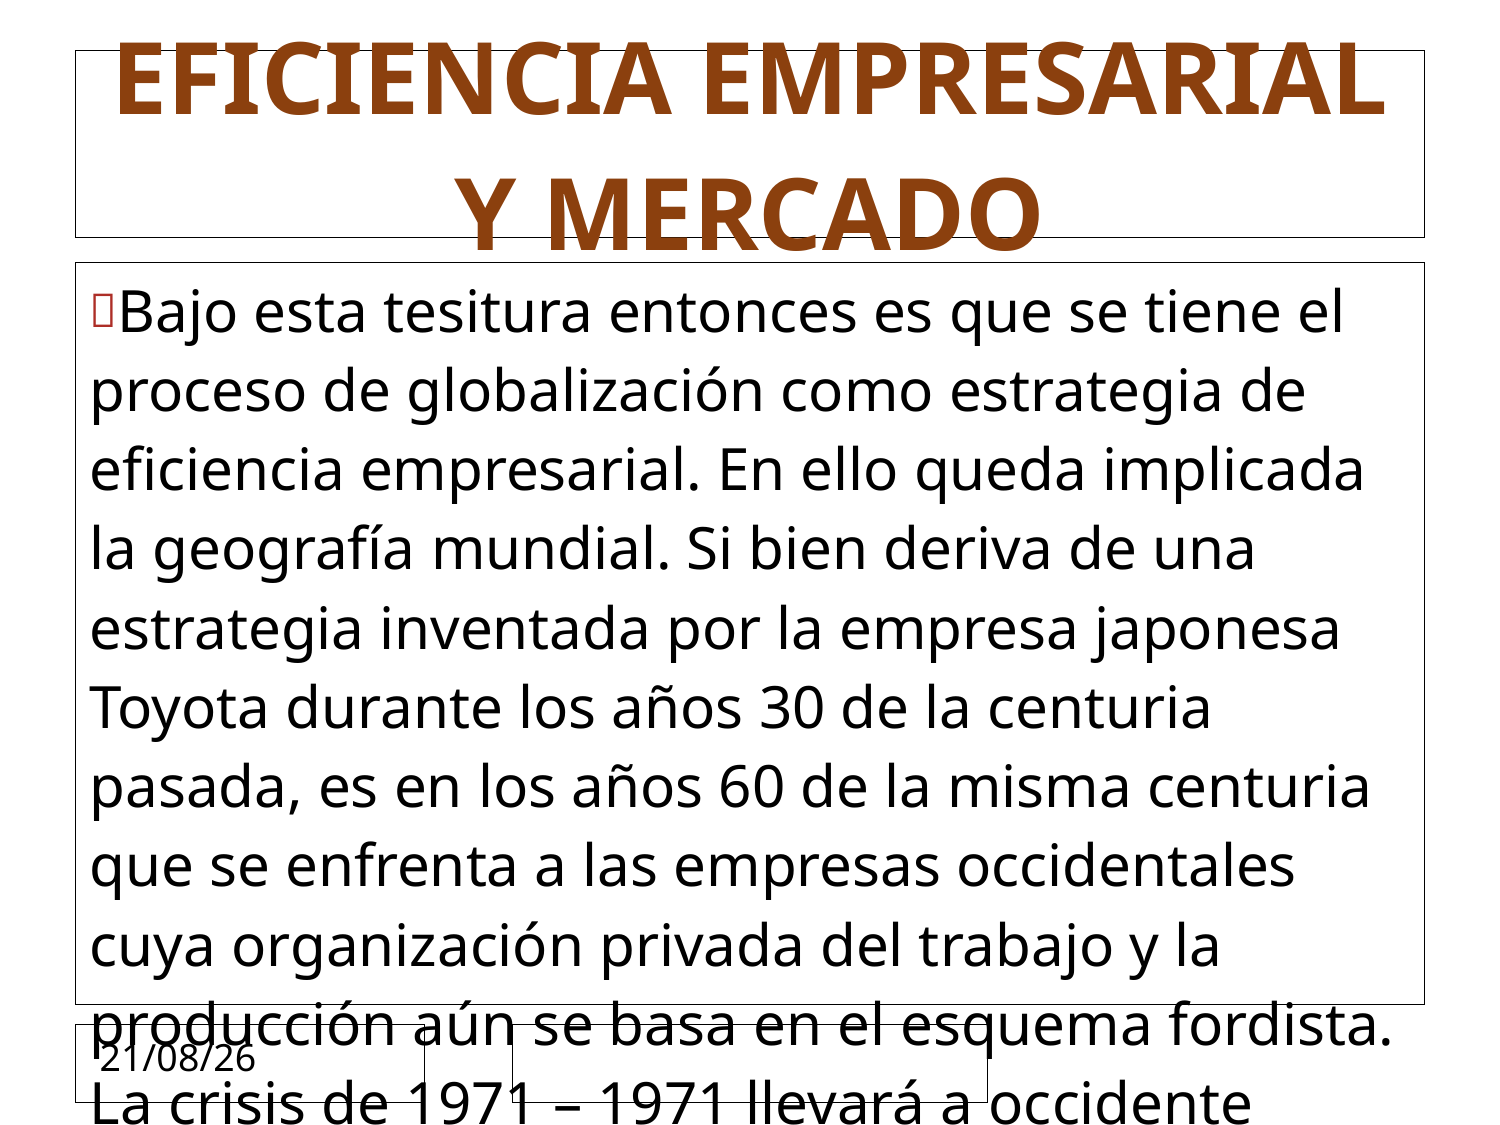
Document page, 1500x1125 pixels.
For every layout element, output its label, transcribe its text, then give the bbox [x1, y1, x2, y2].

list Bajo esta tesitura entonces es que se tiene el proceso de globalización como estrategia de eficiencia empresarial. En ello queda implicada la geografía mundial. Si bien deriva de una estrategia inventada por la empresa japonesa Toyota durante los años 30 de la centuria pasada, es en los años 60 de la misma centuria que se enfrenta a las empresas occidentales cuya organización privada del trabajo y la producción aún se basa en el esquema fordista. La crisis de 1971 – 1971 llevará a occidente (encabezado por Inglaterra y los Estados Unidos de América), a reconvertir su industria con base a la producción flexible. [75, 262, 1425, 1005]
title EFICIENCIA EMPRESARIAL Y MERCADO [75, 50, 1425, 238]
